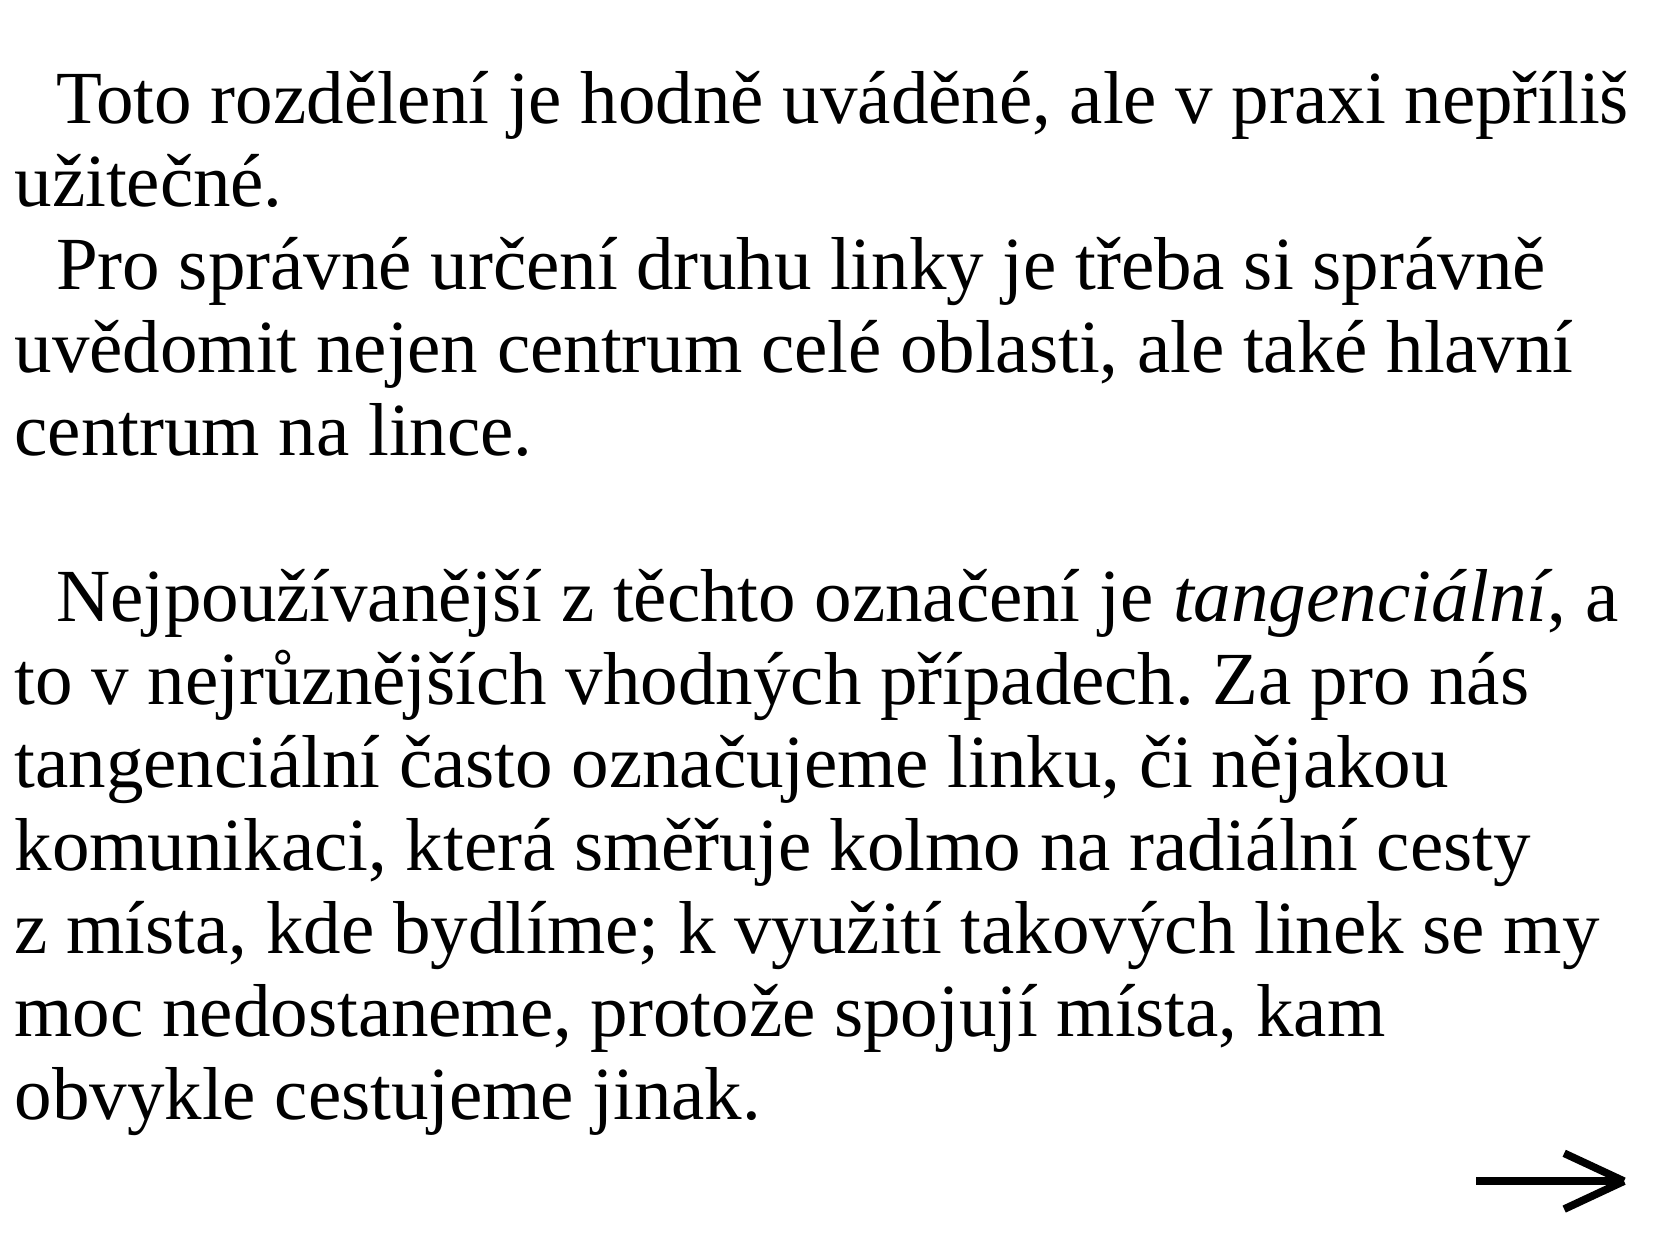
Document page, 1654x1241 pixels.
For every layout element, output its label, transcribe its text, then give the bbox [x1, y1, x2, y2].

text_box Toto rozdělení je hodně uváděné, ale v praxi nepříliš užitečné. Pro správné určení druhu linky je třeba si správně uvědomit nejen centrum celé oblasti, ale také hlavní centrum na lince. Nejpoužívanější z těchto označení je tangenciální, a to v nejrůznějších vhodných případech. Za pro nás tangenciální často označujeme linku, či nějakou komunikaci, která směřuje kolmo na radiální cesty z místa, kde bydlíme; k využití takových linek se my moc nedostaneme, protože spojují místa, kam obvykle cestujeme jinak. [0, 49, 1654, 1144]
